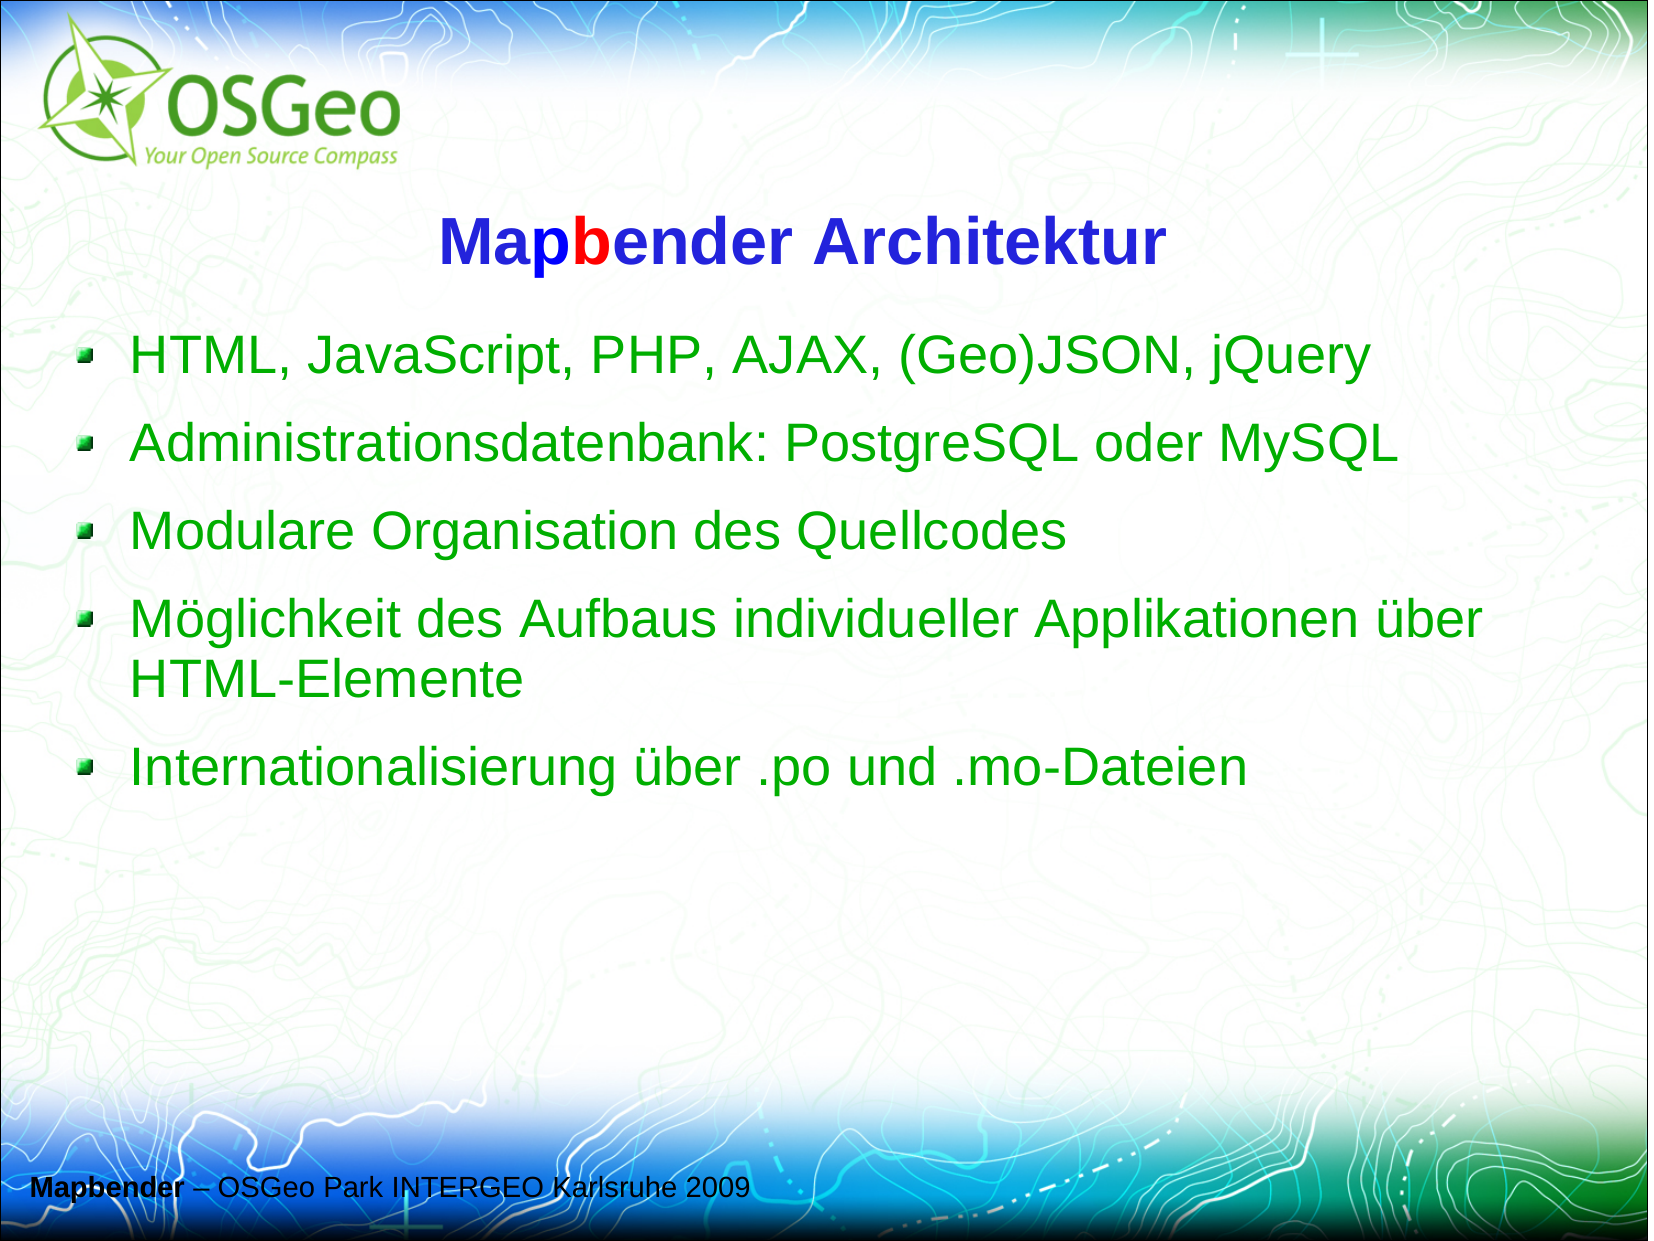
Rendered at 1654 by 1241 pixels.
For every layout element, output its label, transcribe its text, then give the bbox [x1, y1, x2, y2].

list HTML, JavaScript, PHP, AJAX, (Geo)JSON, jQuery Administrationsdatenbank: PostgreSQL oder MySQL Modulare Organisation des Quellcodes Möglichkeit des Aufbaus individueller Applikationen über HTML-Elemente Internationalisierung über .po und .mo-Dateien [59, 324, 1548, 1144]
picture [1, 1, 1647, 1240]
title Mapbender Architektur [59, 153, 1548, 324]
